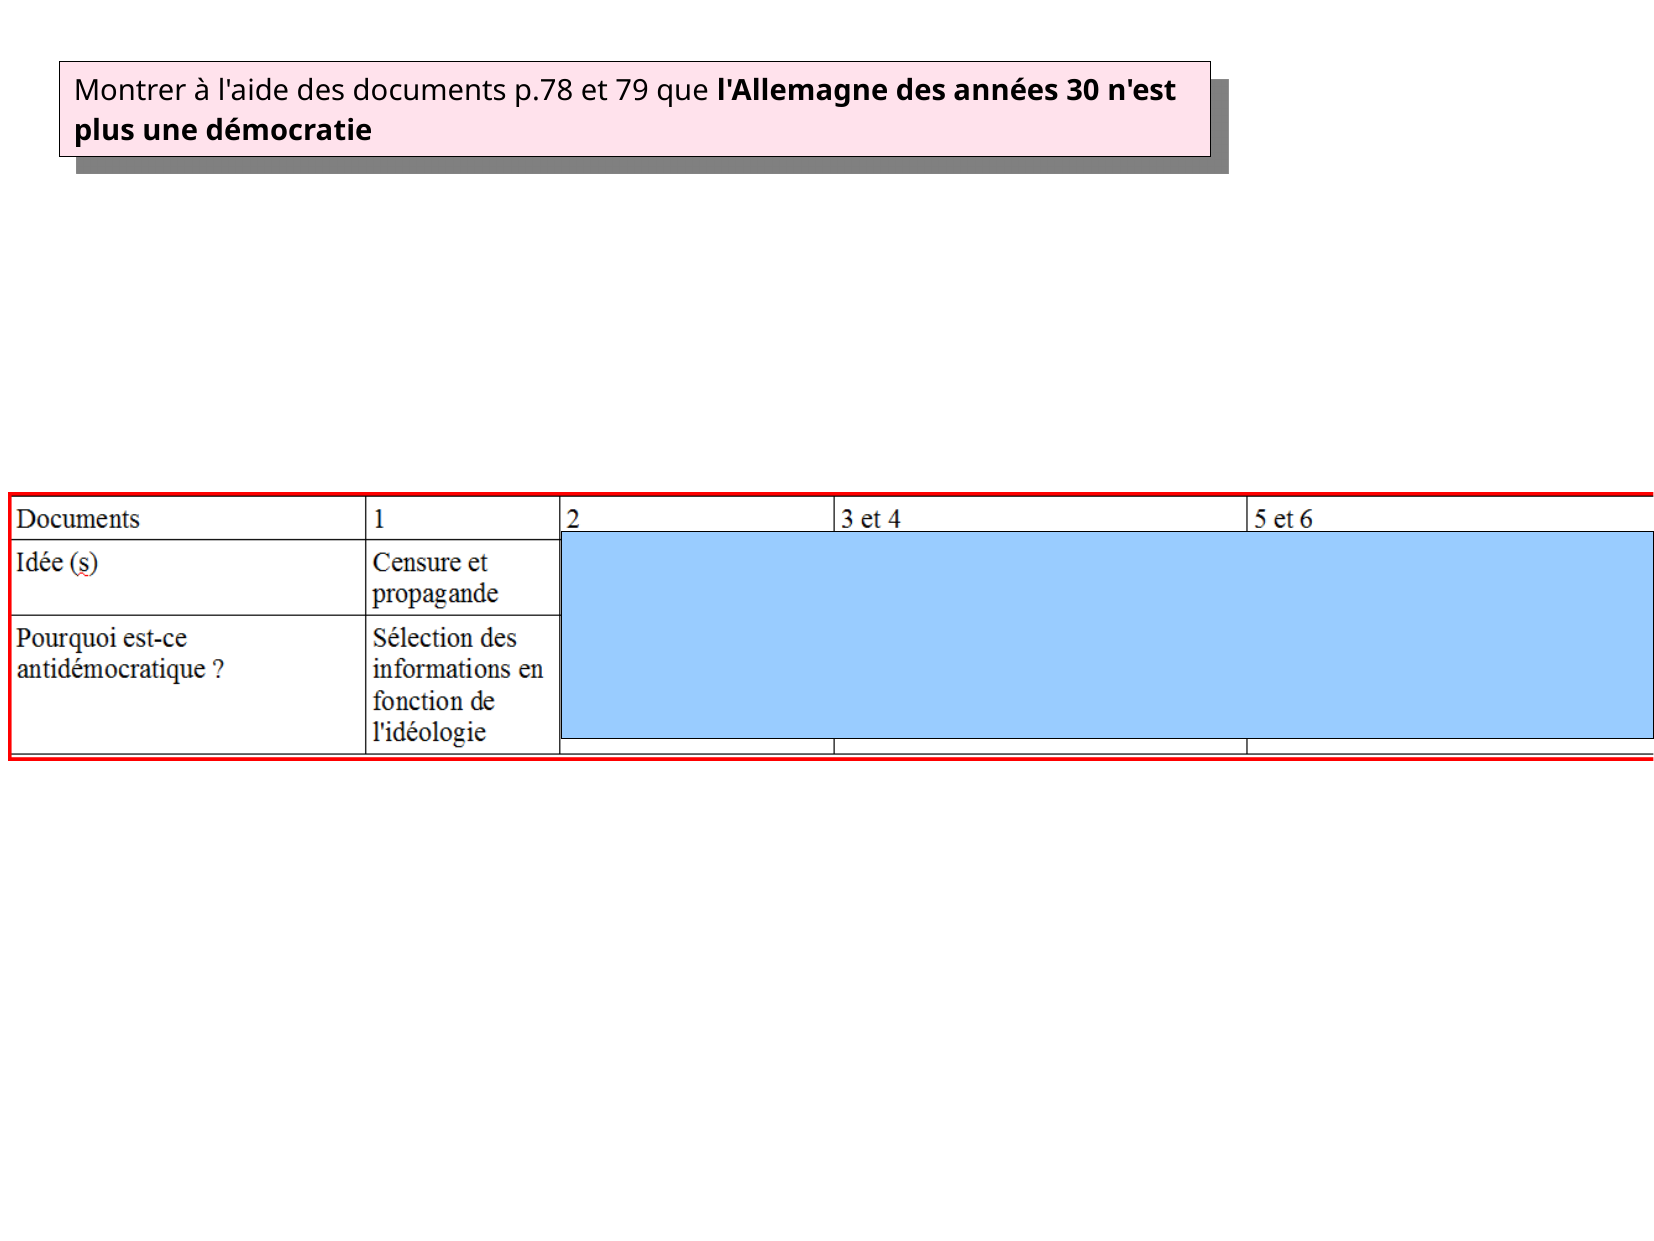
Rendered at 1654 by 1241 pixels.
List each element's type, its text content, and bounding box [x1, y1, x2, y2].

picture [8, 492, 1654, 761]
text_box [561, 531, 1654, 739]
text_box Montrer à l'aide des documents p.78 et 79 que l'Allemagne des années 30 n'est plus une démocratie [59, 61, 1211, 147]
